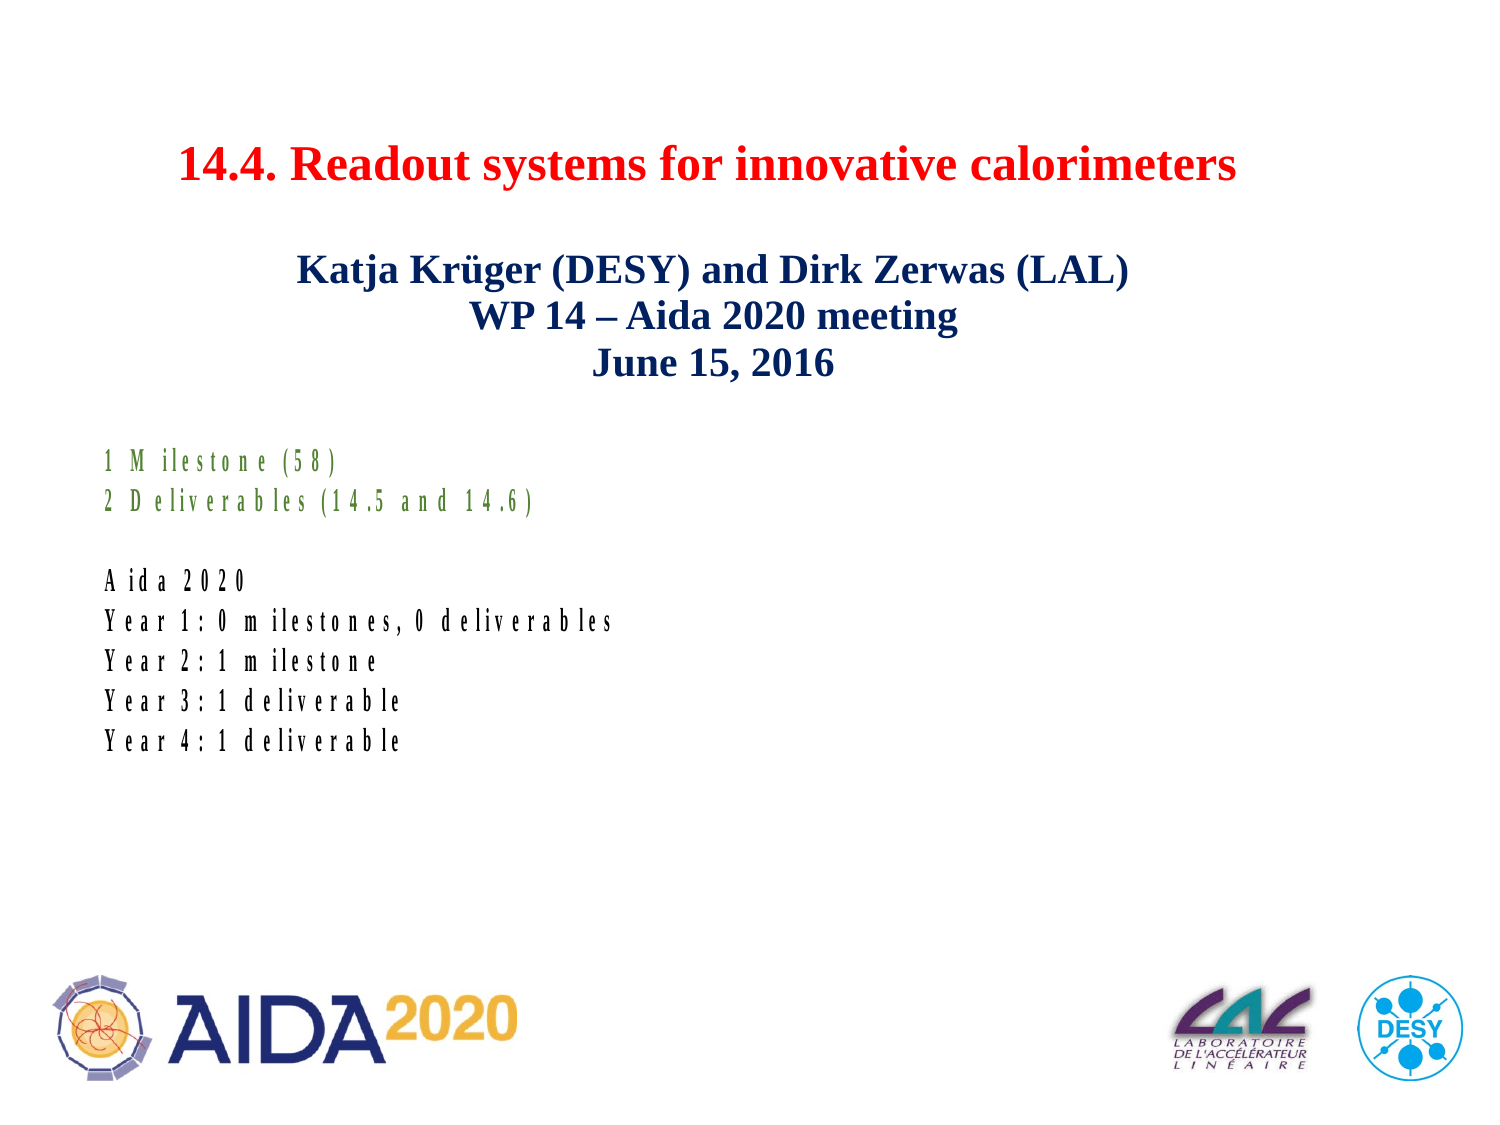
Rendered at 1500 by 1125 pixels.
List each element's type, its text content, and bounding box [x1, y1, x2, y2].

picture [1357, 975, 1463, 1082]
picture [83, 429, 1463, 780]
picture [52, 975, 517, 1082]
text_box 14.4. Readout systems for innovative calorimeters Katja Krüger (DESY) and Dirk Zerwas (LAL) WP 14 – Aida 2020 meeting June 15, 2016 [162, 128, 1265, 393]
picture [1162, 975, 1321, 1082]
